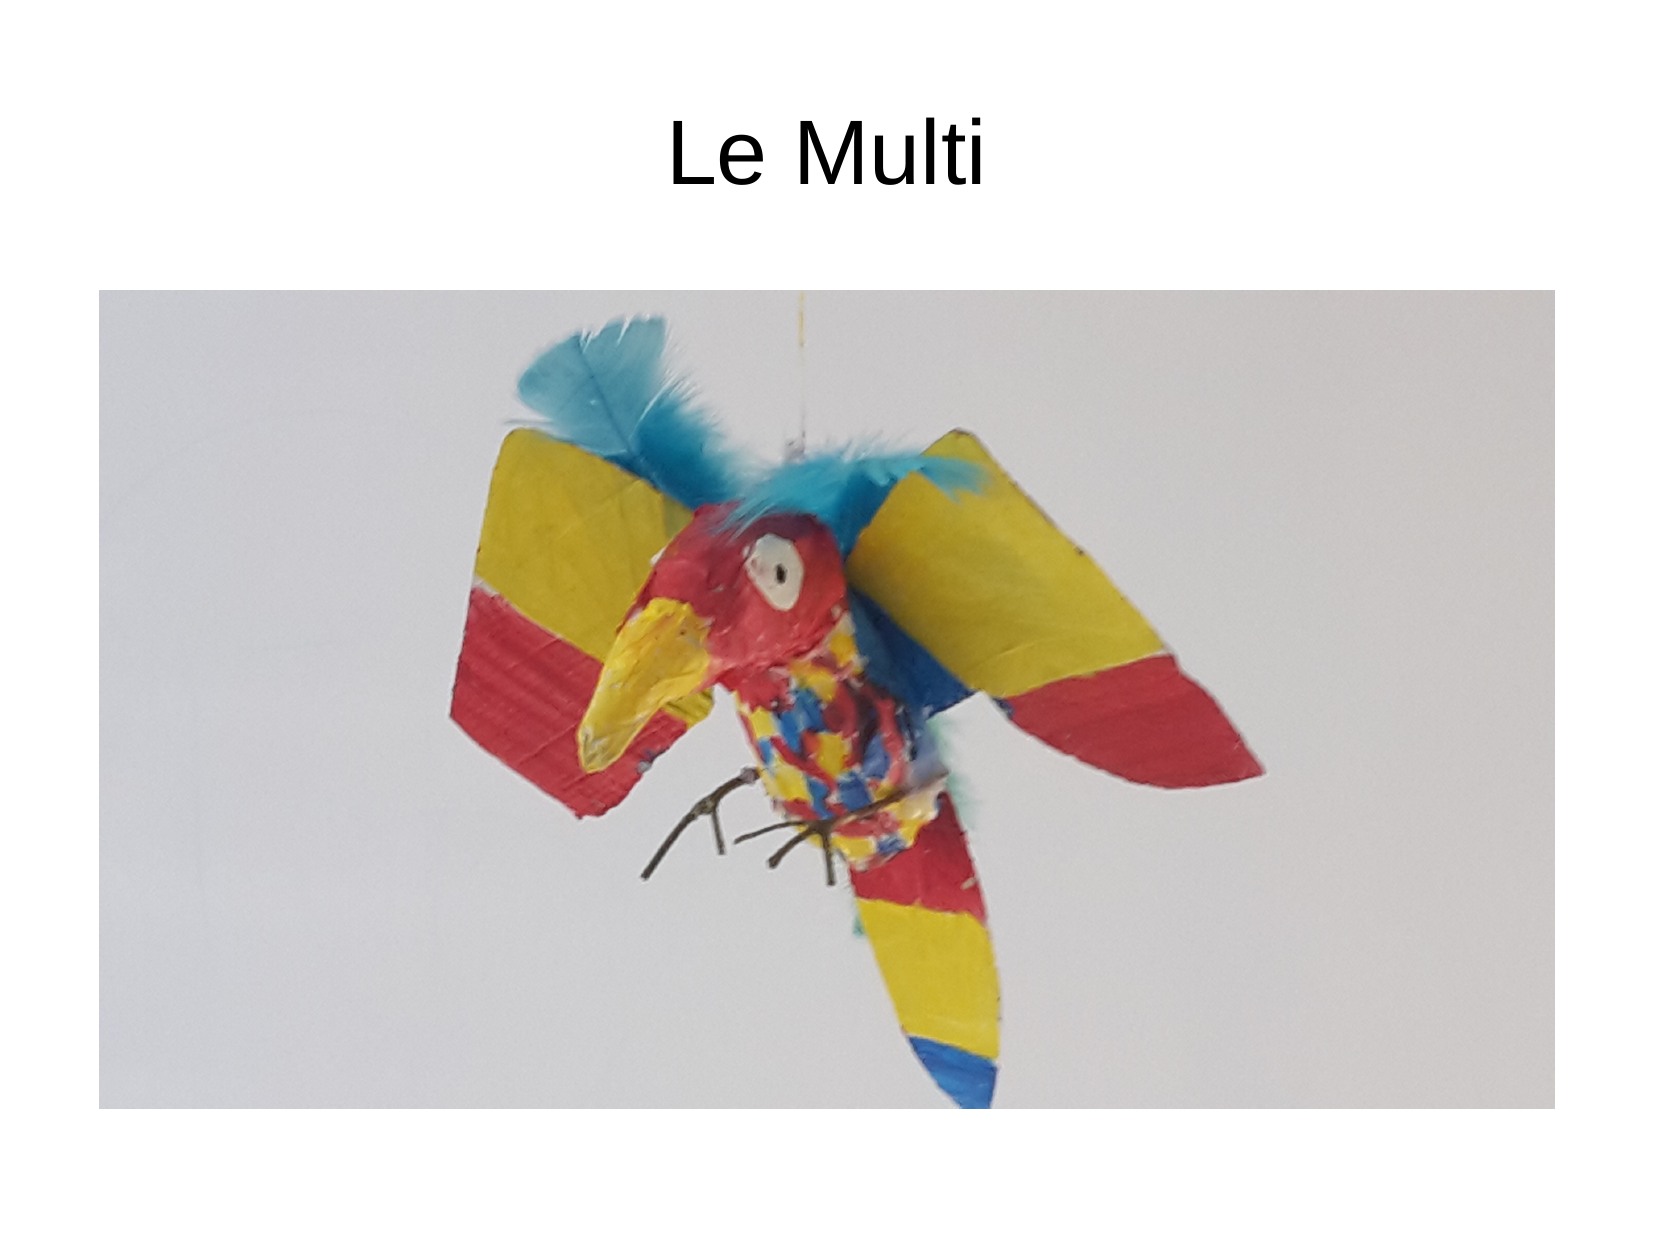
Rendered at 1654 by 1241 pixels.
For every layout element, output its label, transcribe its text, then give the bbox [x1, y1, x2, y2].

title Le Multi [82, 49, 1571, 257]
picture [99, 290, 1555, 1109]
